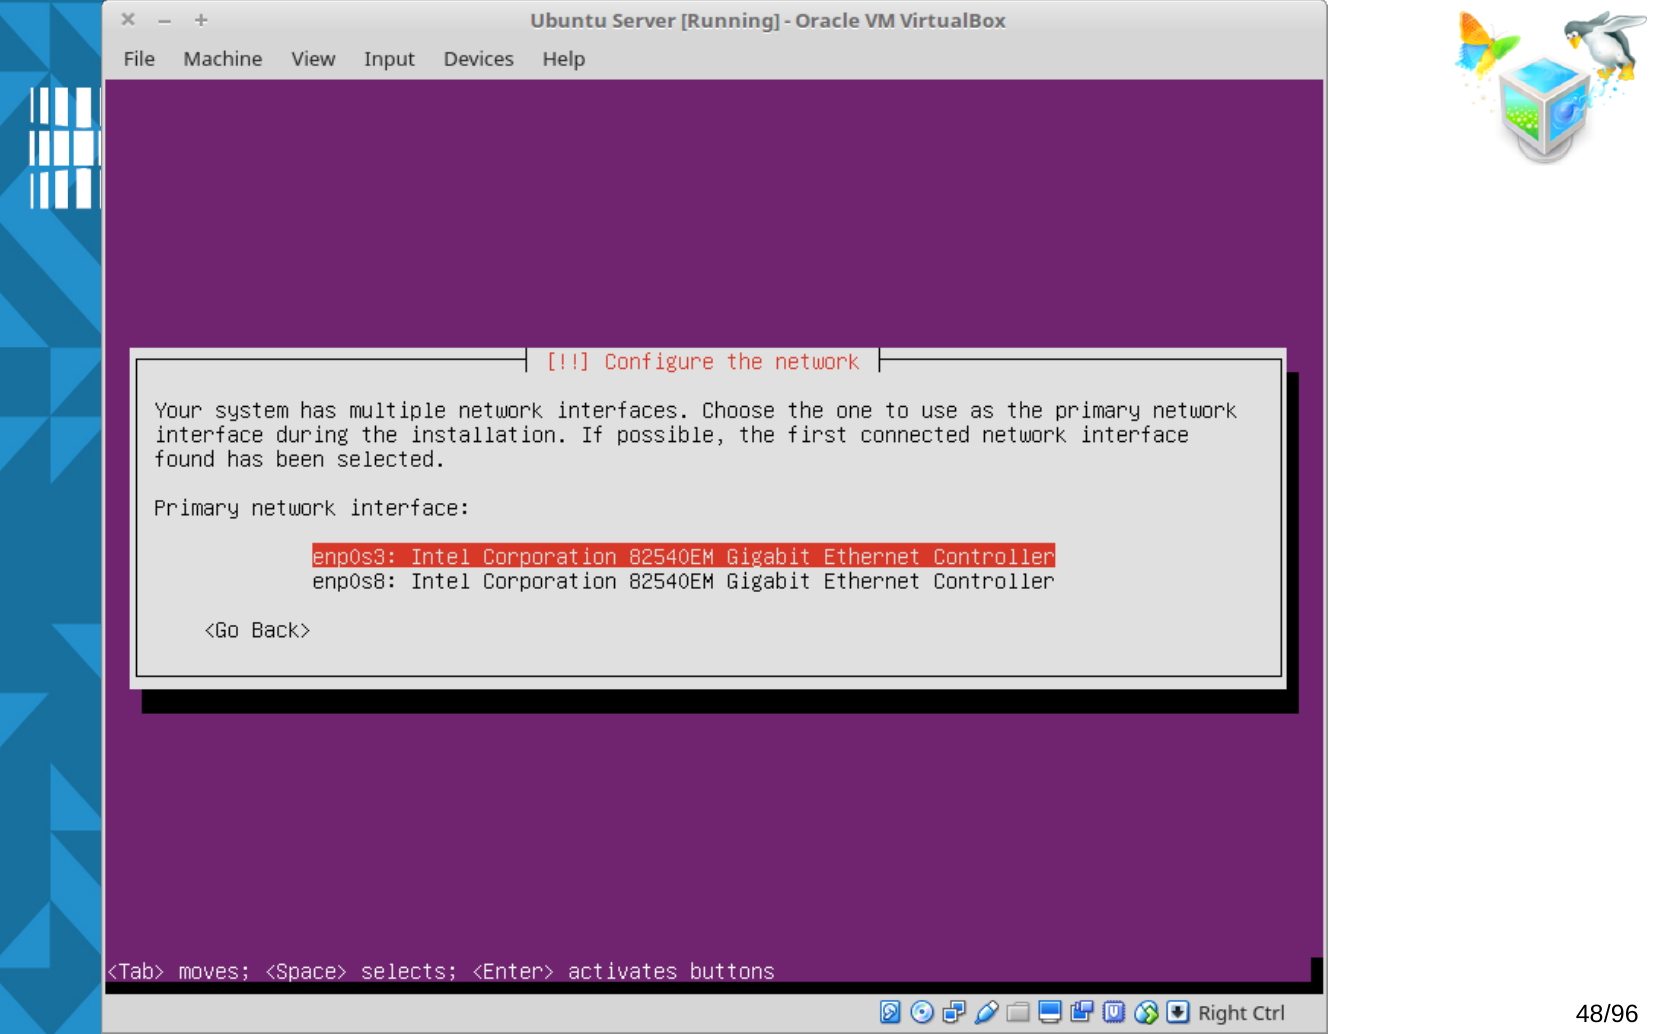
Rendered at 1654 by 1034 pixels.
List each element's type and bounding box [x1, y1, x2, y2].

picture [101, 0, 1328, 1034]
picture [1452, 7, 1653, 166]
